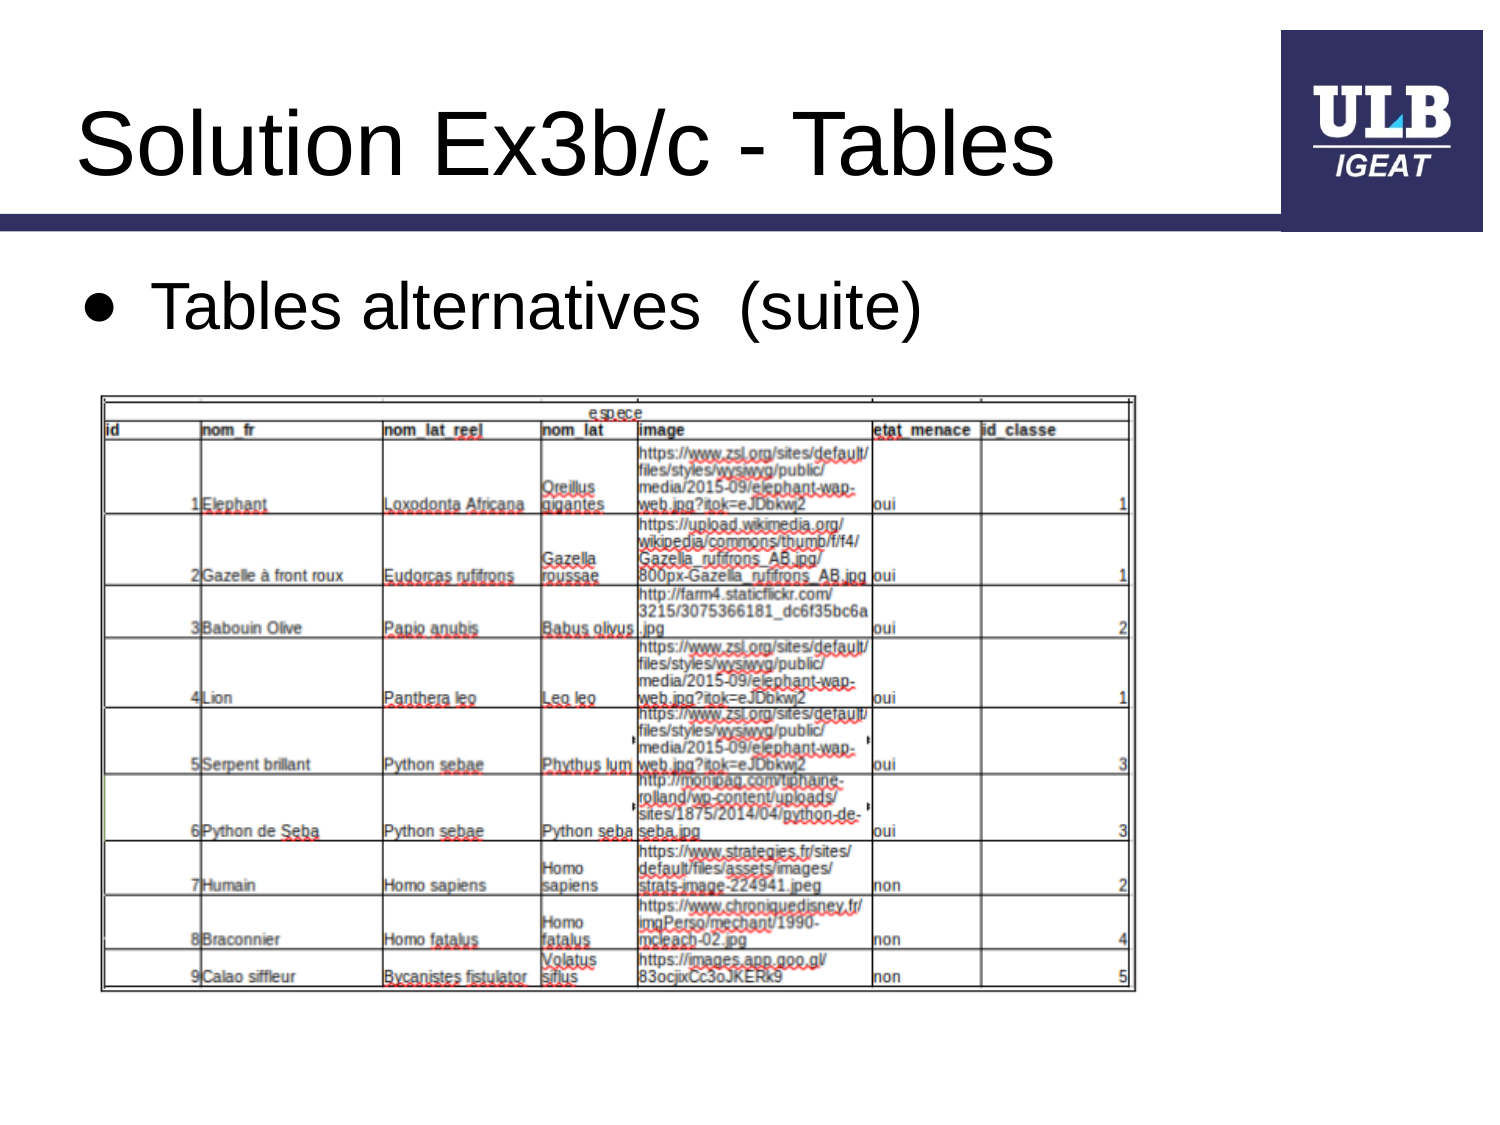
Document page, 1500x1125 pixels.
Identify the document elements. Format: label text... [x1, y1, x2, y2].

picture [1281, 30, 1483, 232]
list Tables alternatives (suite) [75, 263, 1425, 916]
picture [90, 383, 1155, 1014]
title Solution Ex3b/c - Tables [75, 44, 1425, 233]
